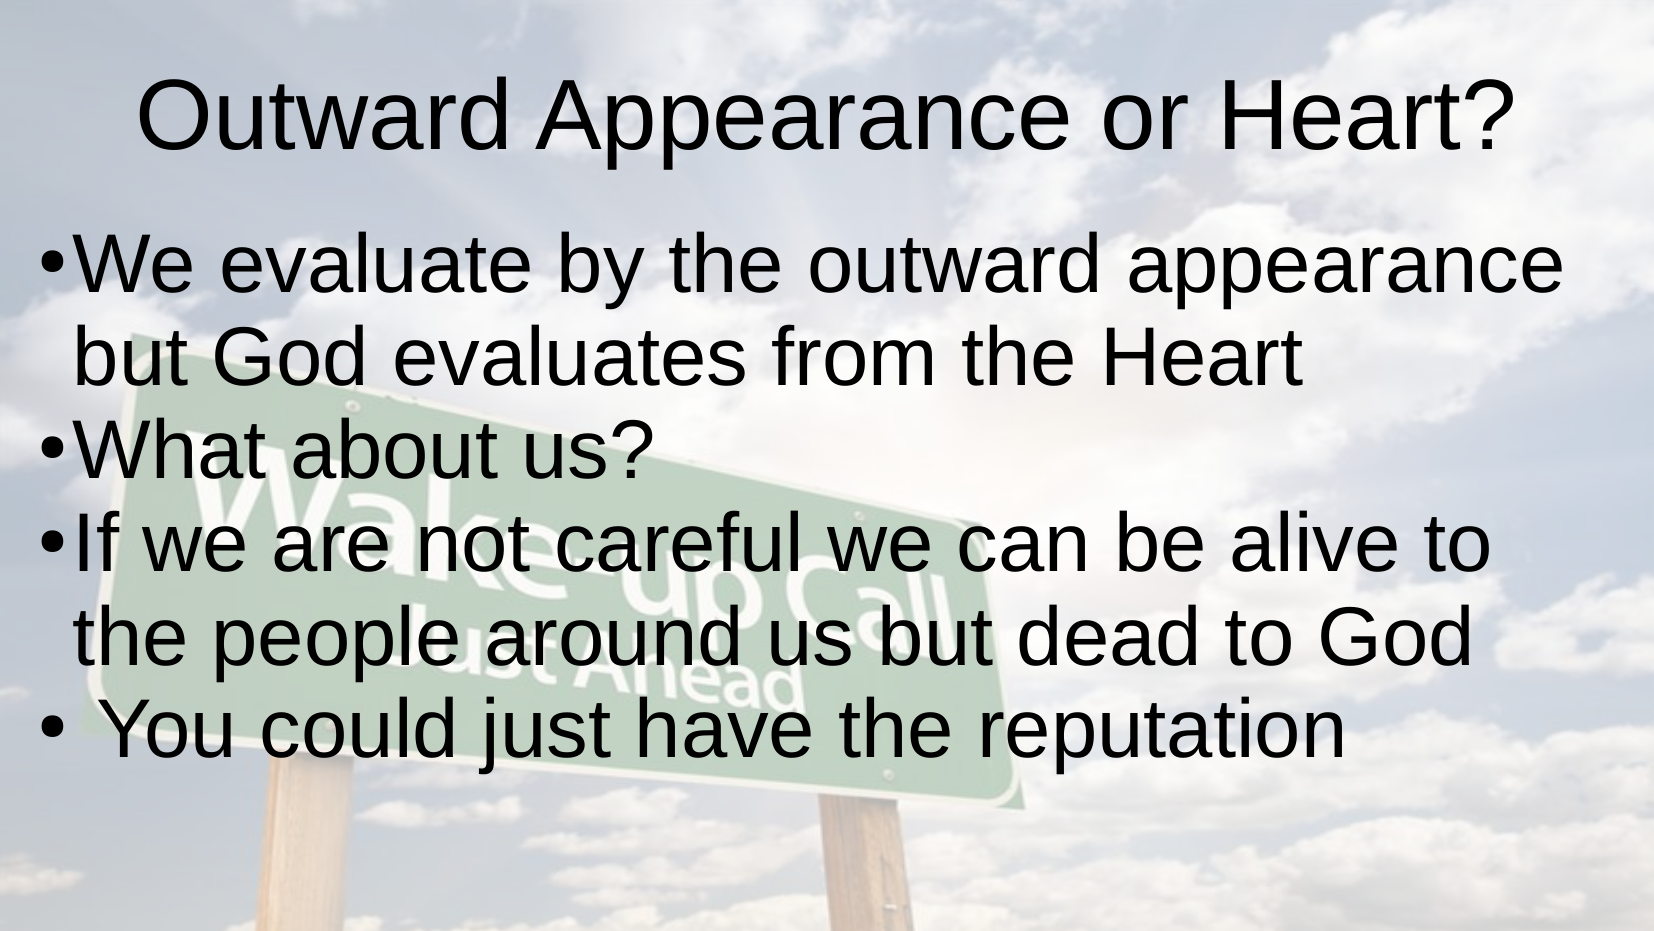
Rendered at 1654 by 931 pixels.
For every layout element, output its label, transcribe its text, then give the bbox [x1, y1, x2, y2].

picture [0, 0, 1654, 931]
title Outward Appearance or Heart? [82, 37, 1571, 193]
subtitle We evaluate by the outward appearance but God evaluates from the Heart What about us? If we are not careful we can be alive to the people around us but dead to God You could just have the reputation [37, 217, 1613, 901]
